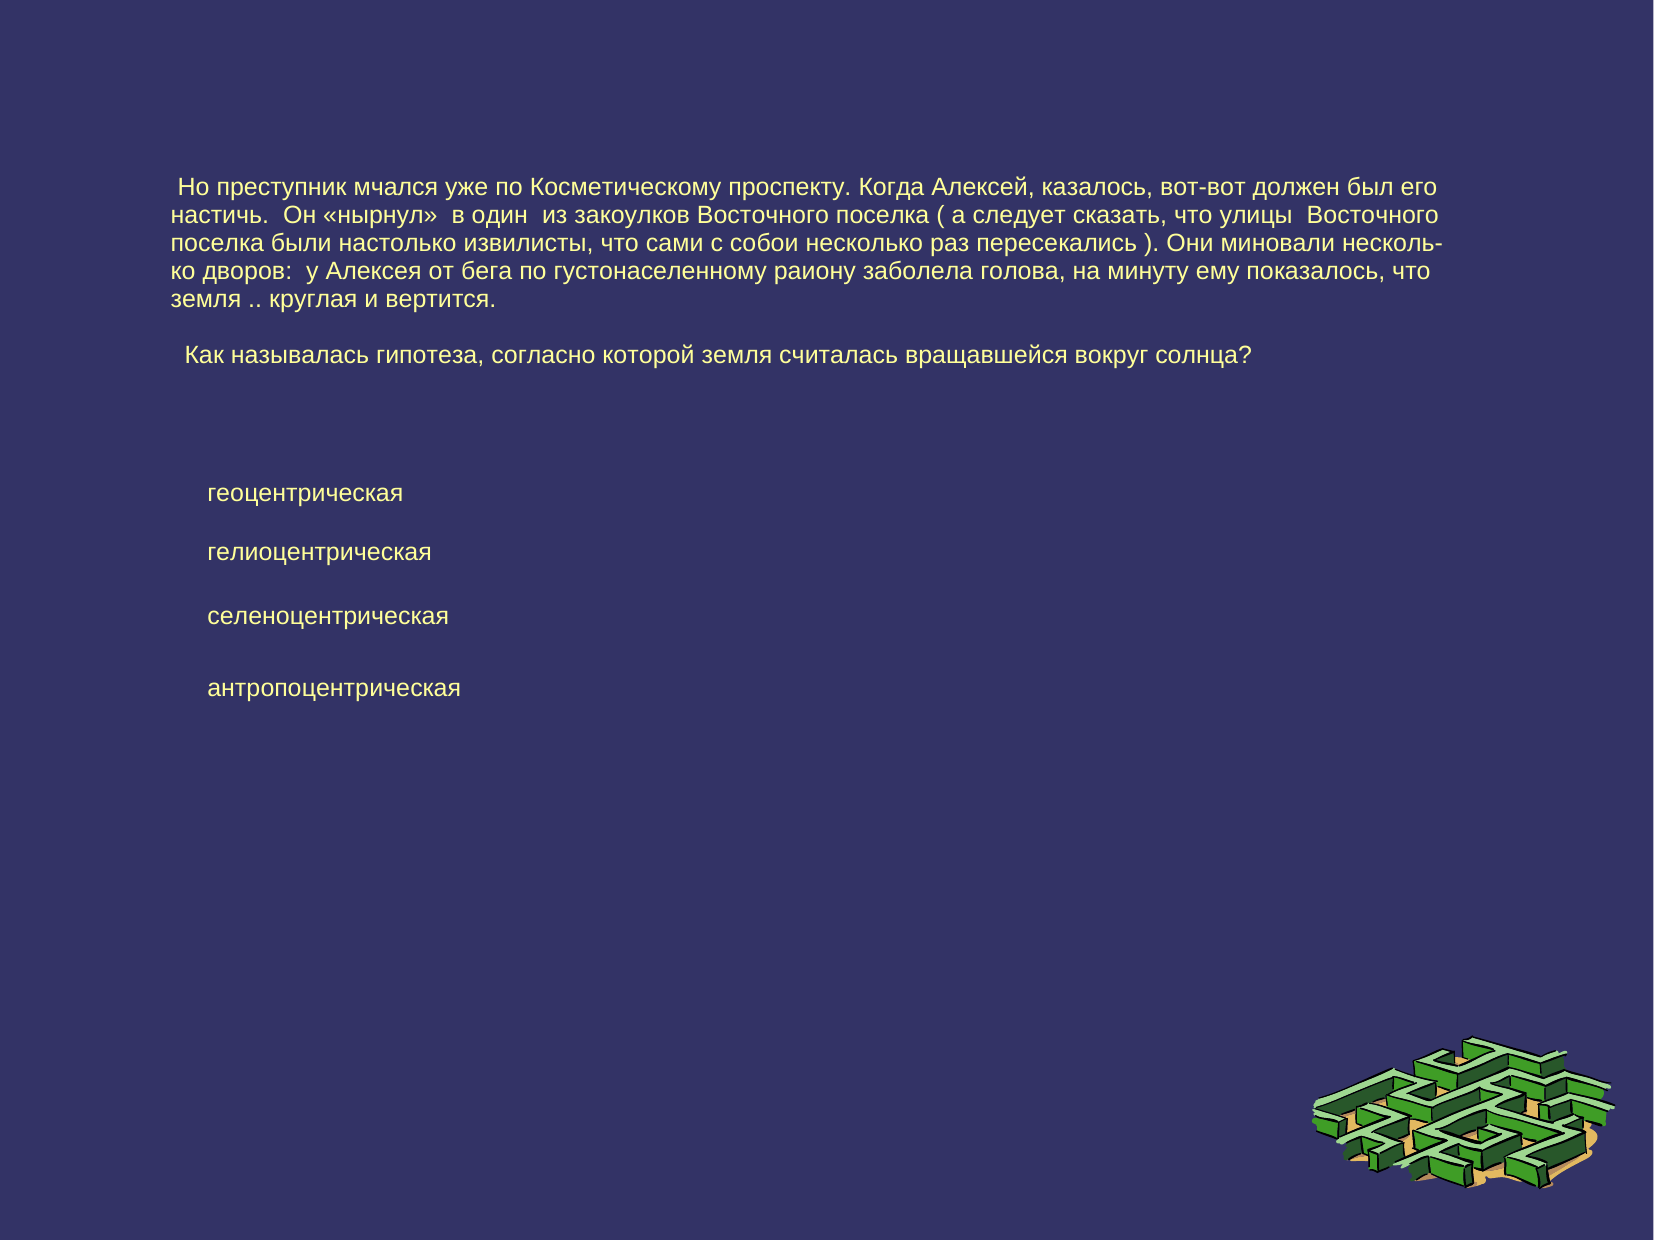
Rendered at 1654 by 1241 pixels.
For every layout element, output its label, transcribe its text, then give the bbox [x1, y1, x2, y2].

text_box гелиоцентрическая [185, 501, 650, 566]
text_box геоцентрическая [185, 442, 532, 501]
text_box антропоцентрическая [185, 637, 650, 709]
text_box Но преступник мчался уже по Косметическому проспекту. Когда Алексей, казалось, вот-вот должен был его настичь. Он «нырнул» в один из закоулков Восточного поселка ( а следует сказать, что улицы Восточного поселка были настолько извилисты, что сами с собои несколько раз пересекались ). Они миновали несколь- ко дворов: у Алексея от бега по густонаселенному раиону заболела голова, на минуту ему показалось, что земля .. круглая и вертится. Как называлась гипотеза, согласно которой земля считалась вращавшейся вокруг солнца? [155, 165, 1506, 377]
text_box селеноцентрическая [185, 566, 650, 637]
